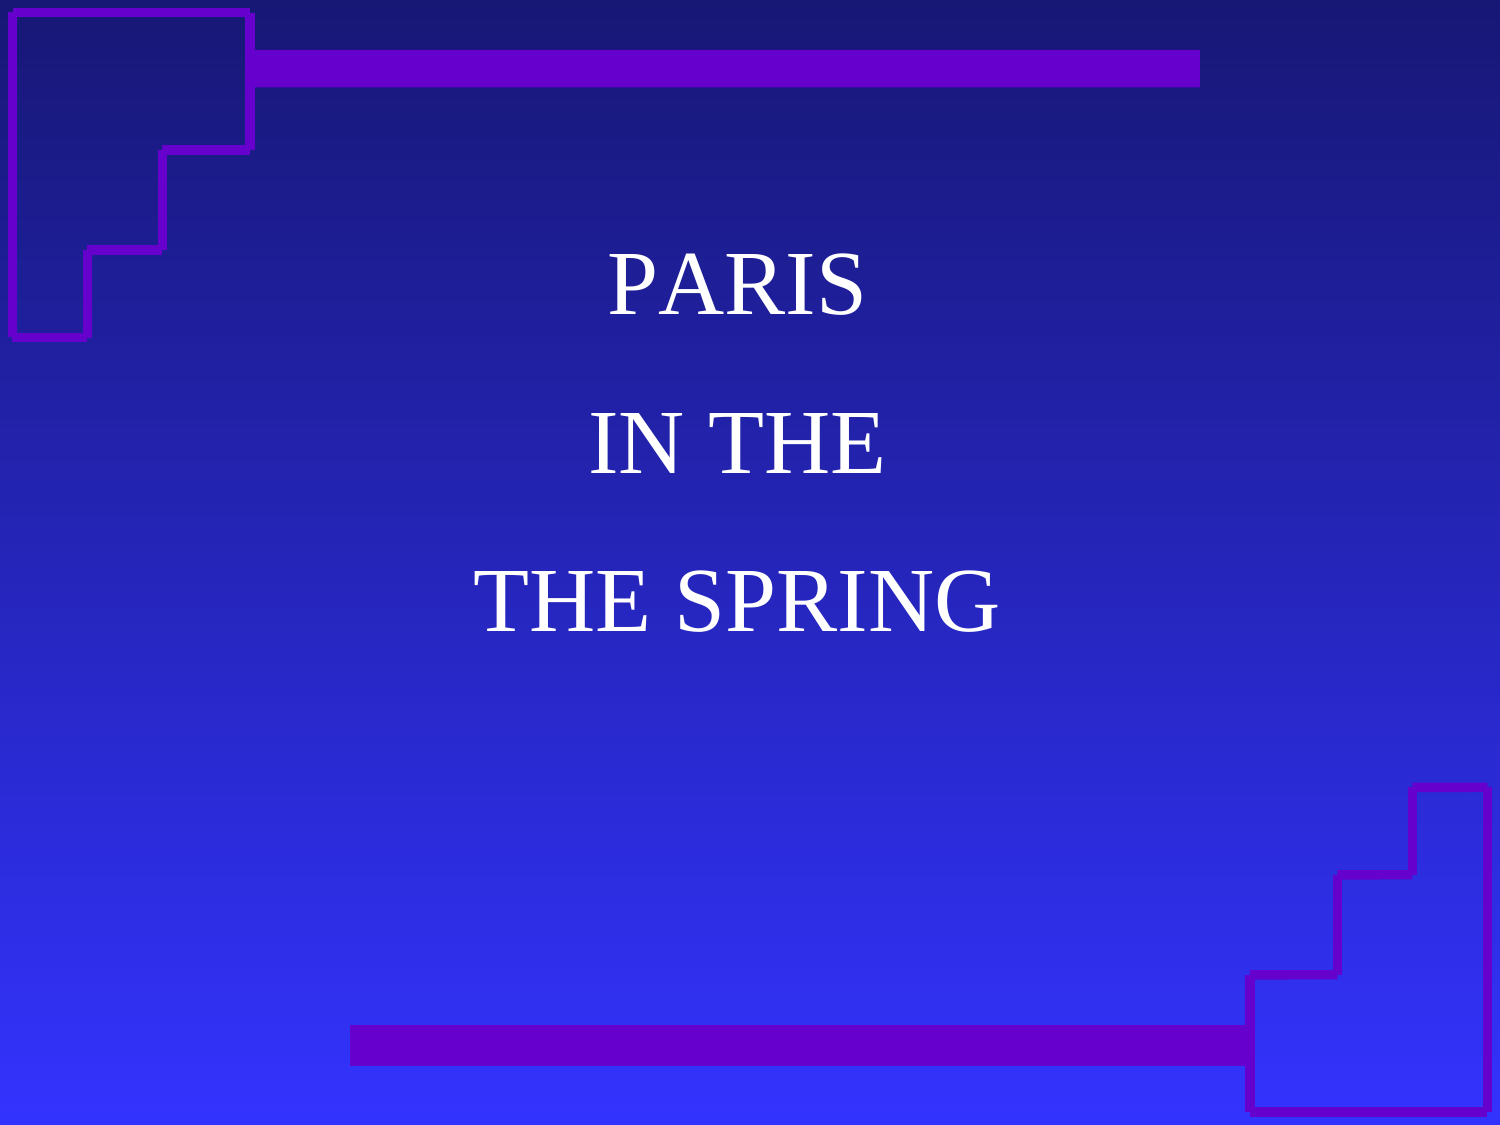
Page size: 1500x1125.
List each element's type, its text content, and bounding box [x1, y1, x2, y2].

text_box PARIS IN THE THE SPRING [287, 224, 1188, 660]
